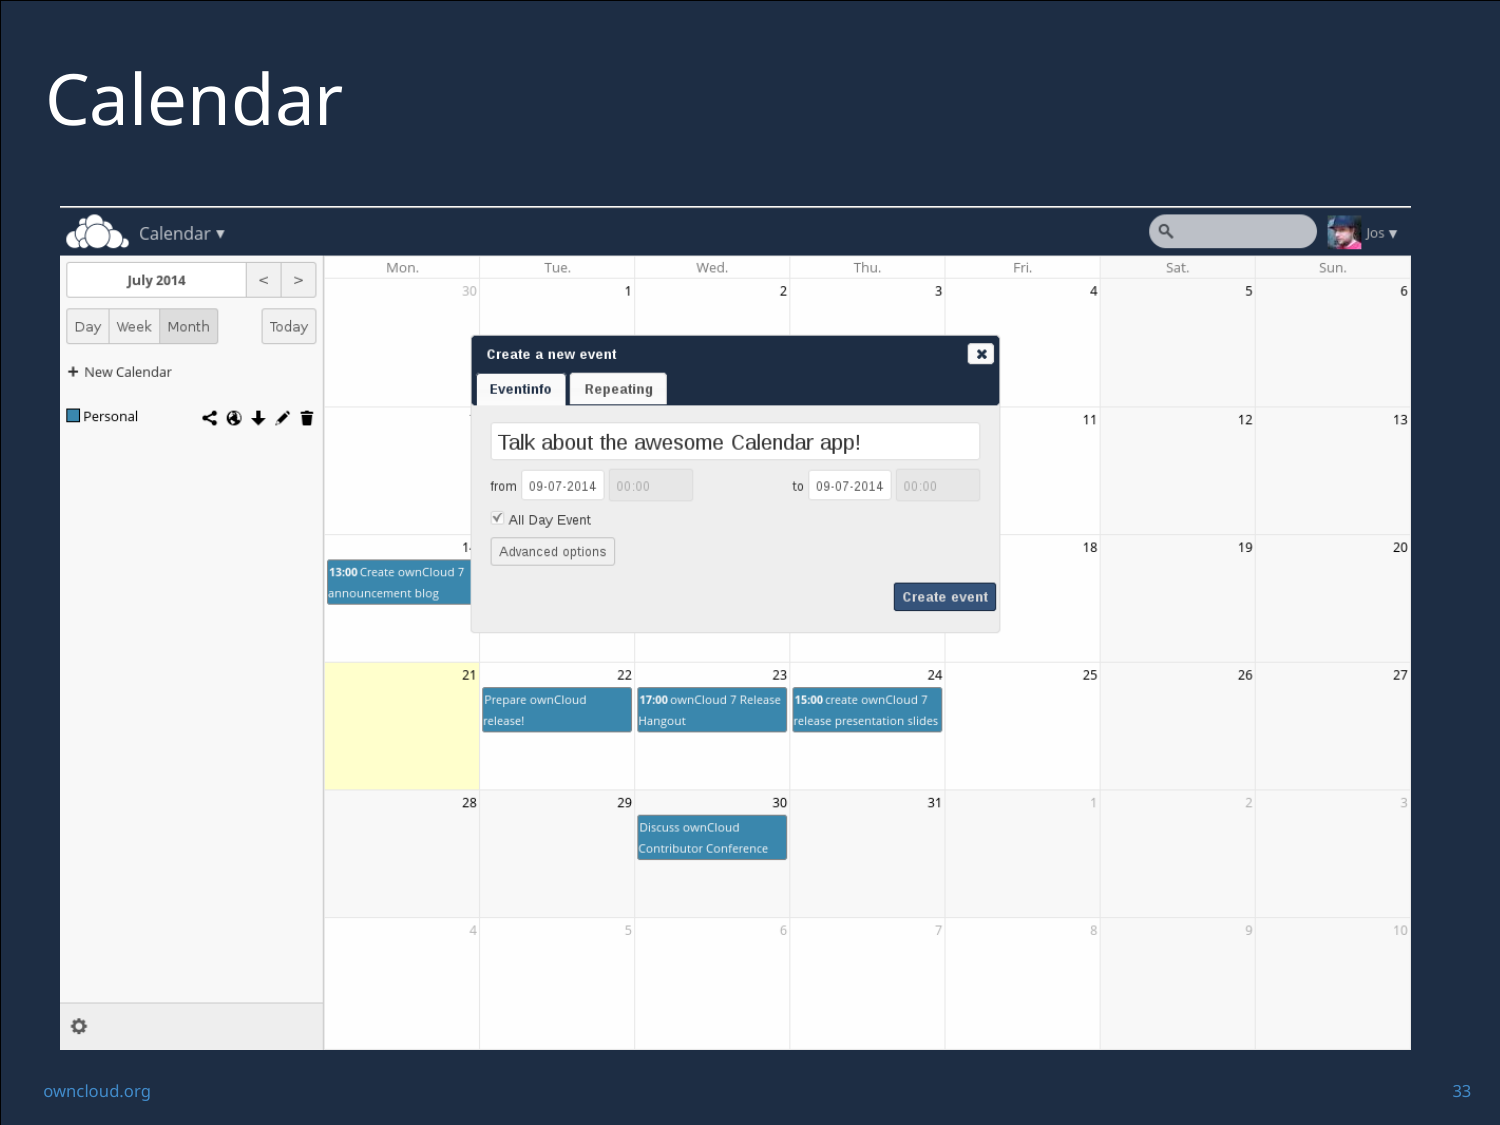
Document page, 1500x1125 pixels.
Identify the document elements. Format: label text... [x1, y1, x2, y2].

picture [60, 206, 1411, 1051]
title Calendar [45, 3, 1396, 192]
